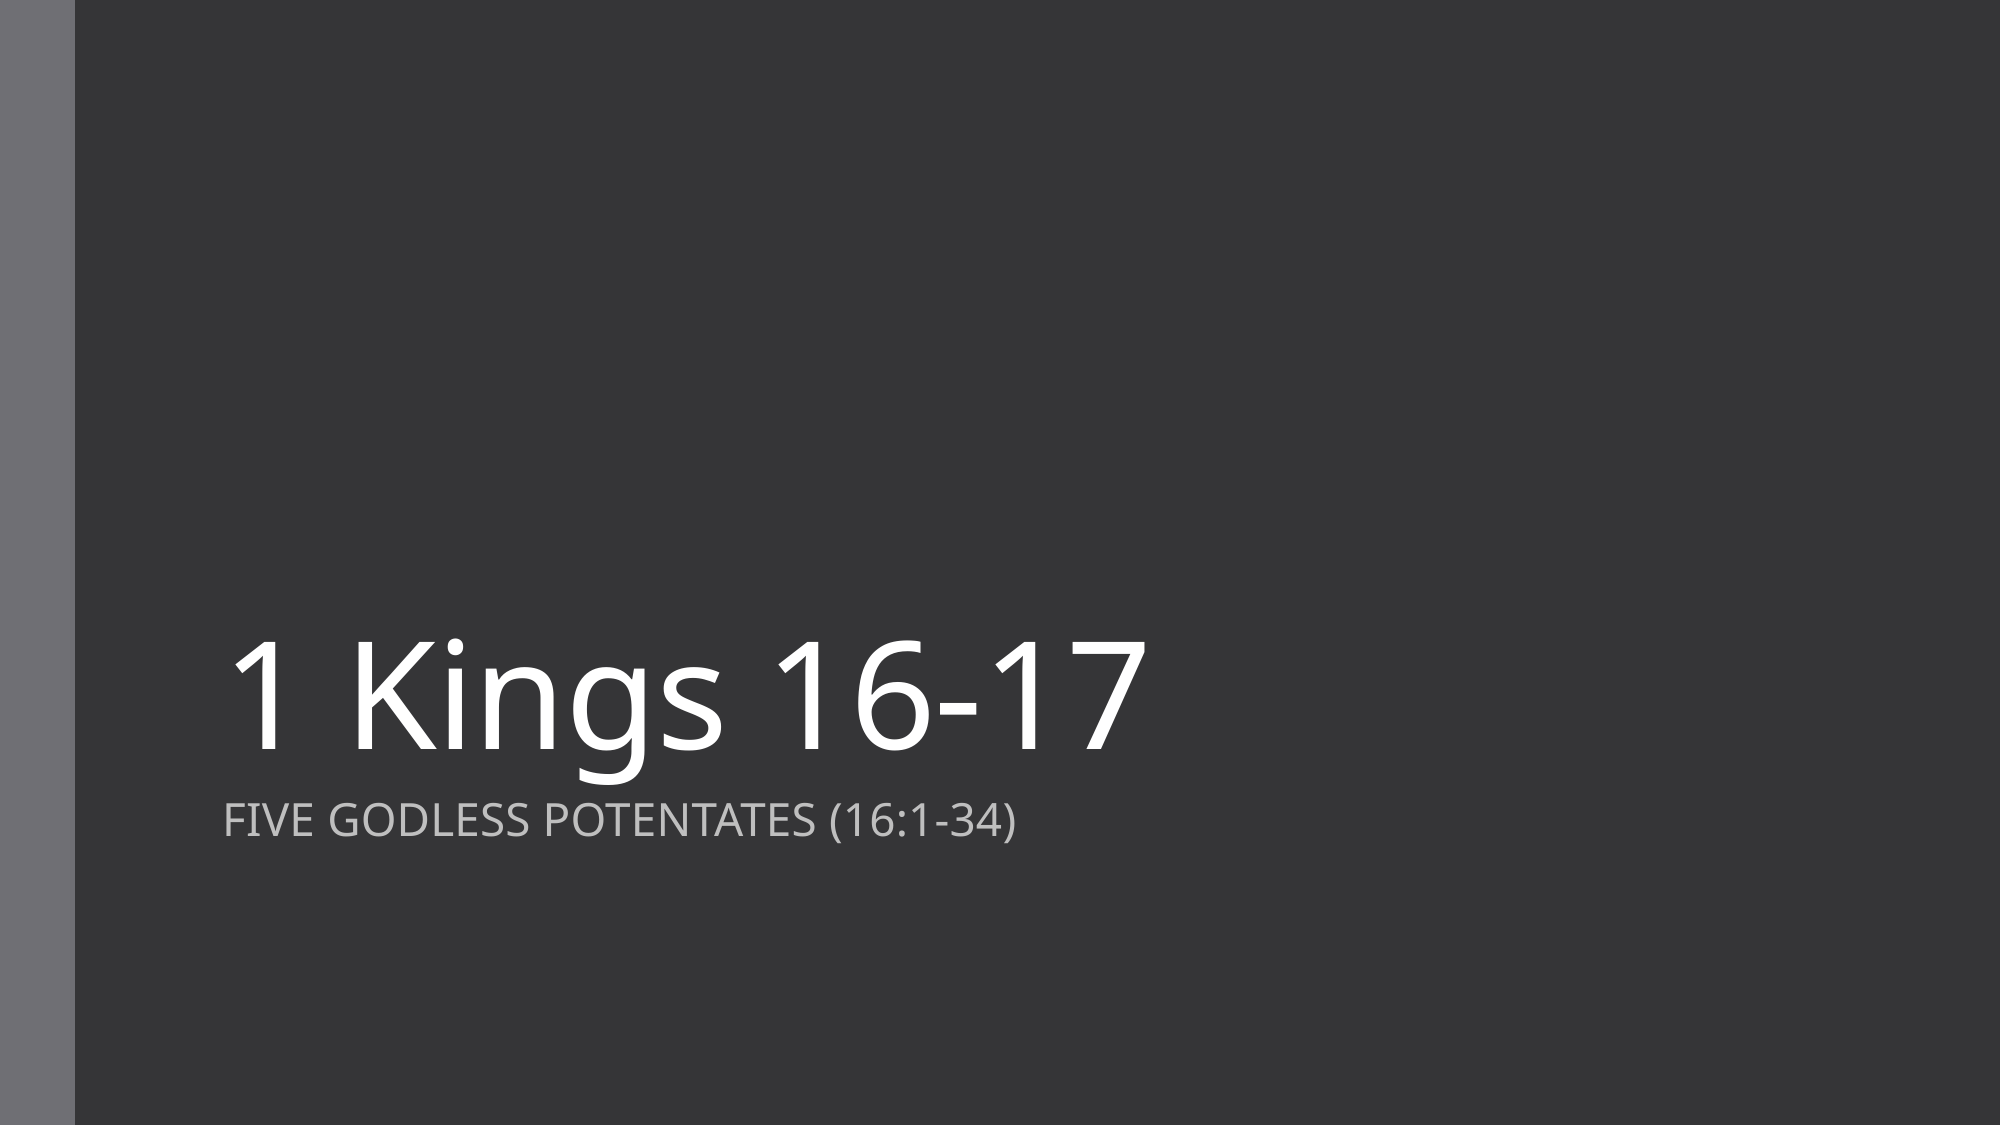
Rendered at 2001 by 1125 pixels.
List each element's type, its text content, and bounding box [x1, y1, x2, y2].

subtitle FIVE GODLESS POTENTATES (16:1-34) [206, 787, 1752, 1066]
title 1 Kings 16-17 [206, 124, 1752, 787]
